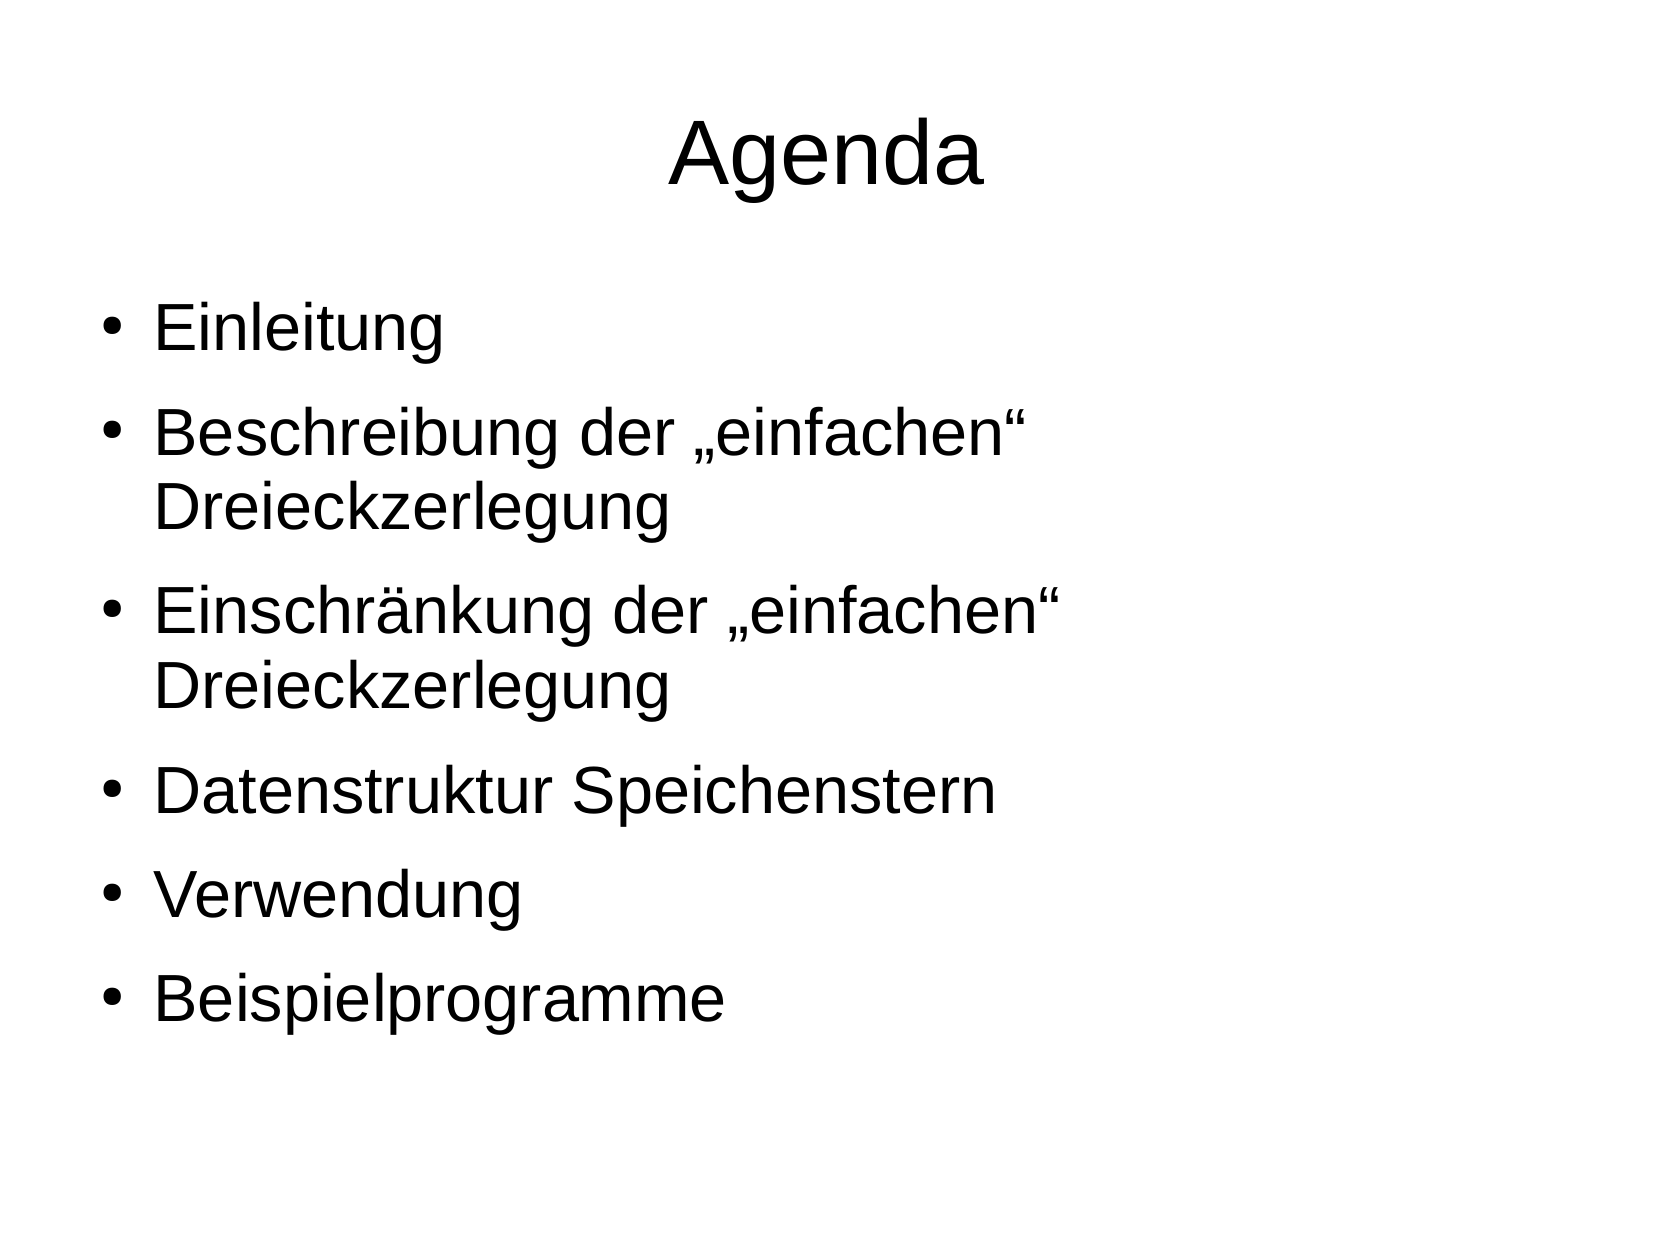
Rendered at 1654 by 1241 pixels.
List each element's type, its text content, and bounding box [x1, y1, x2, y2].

title Agenda [82, 49, 1571, 257]
list Einleitung Beschreibung der „einfachen“ Dreieckzerlegung Einschränkung der „einfachen“ Dreieckzerlegung Datenstruktur Speichenstern Verwendung Beispielprogramme [82, 290, 1571, 1094]
